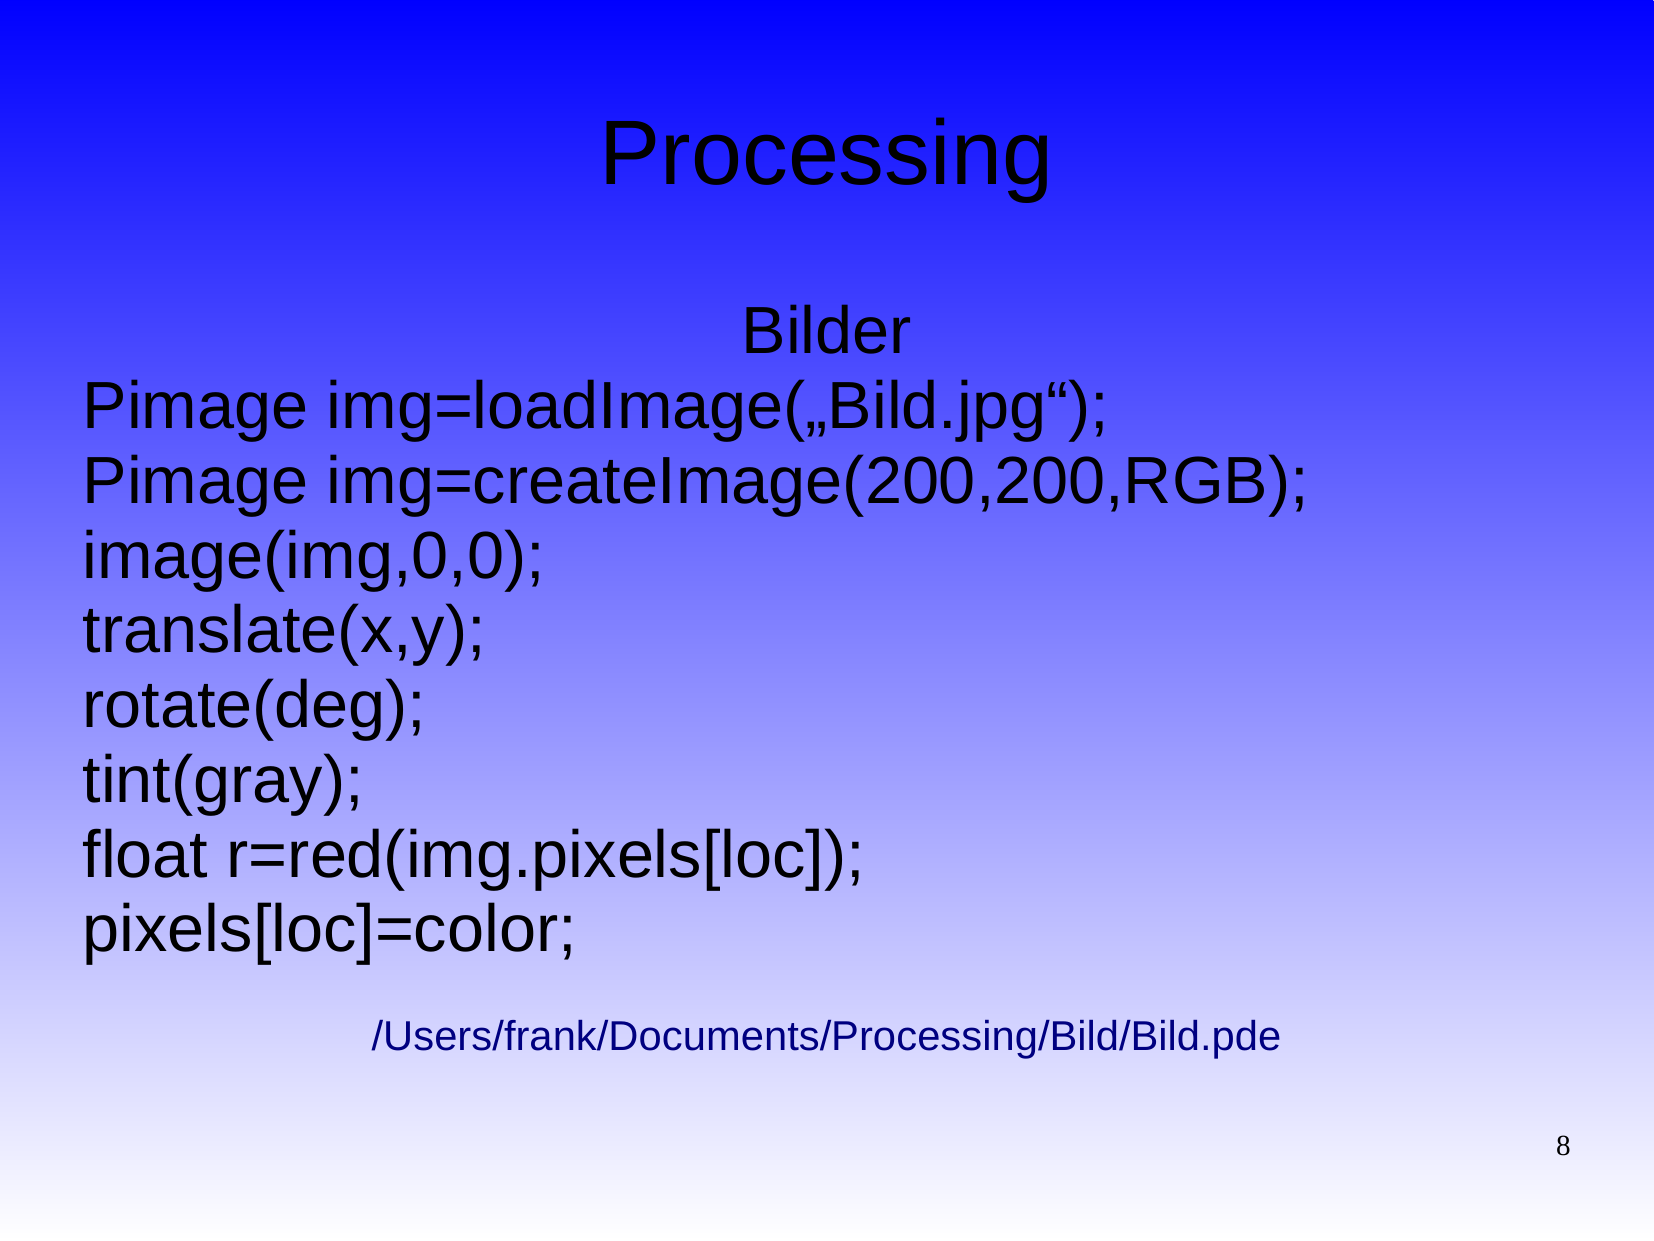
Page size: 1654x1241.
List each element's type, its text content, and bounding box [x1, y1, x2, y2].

title Processing [82, 49, 1571, 257]
subtitle Bilder Pimage img=loadImage(„Bild.jpg“); Pimage img=createImage(200,200,RGB); image(img,0,0); translate(x,y); rotate(deg); tint(gray); float r=red(img.pixels[loc]); pixels[loc]=color; /Users/frank/Documents/Processing/Bild/Bild.pde [82, 294, 1571, 1105]
